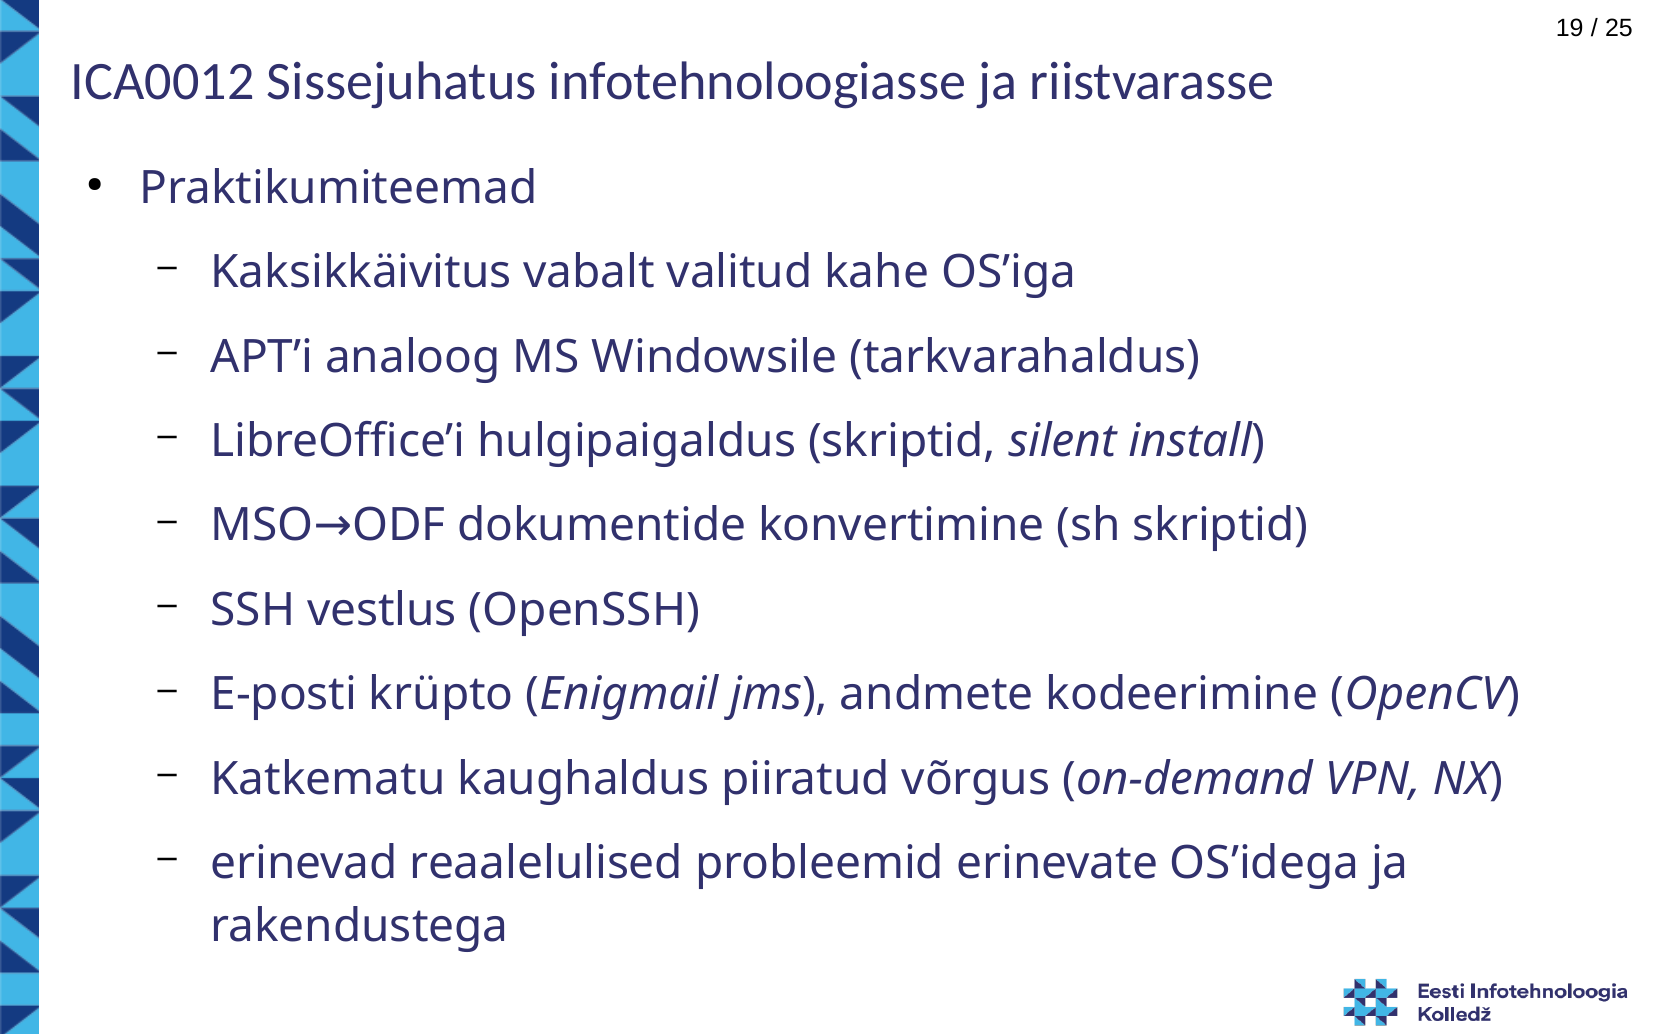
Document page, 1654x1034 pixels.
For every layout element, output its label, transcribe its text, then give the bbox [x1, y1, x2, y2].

list Praktikumiteemad Kaksikkäivitus vabalt valitud kahe OS’iga APT’i analoog MS Windowsile (tarkvarahaldus) LibreOffice’i hulgipaigaldus (skriptid, silent install) MSO→ODF dokumentide konvertimine (sh skriptid) SSH vestlus (OpenSSH) E-posti krüpto (Enigmail jms), andmete kodeerimine (OpenCV) Katkematu kaughaldus piiratud võrgus (on-demand VPN, NX) erinevad reaalelulised probleemid erinevate OS’idega ja rakendustega [68, 153, 1630, 957]
title ICA0012 Sissejuhatus infotehnoloogiasse ja riistvarasse [70, 41, 1630, 130]
